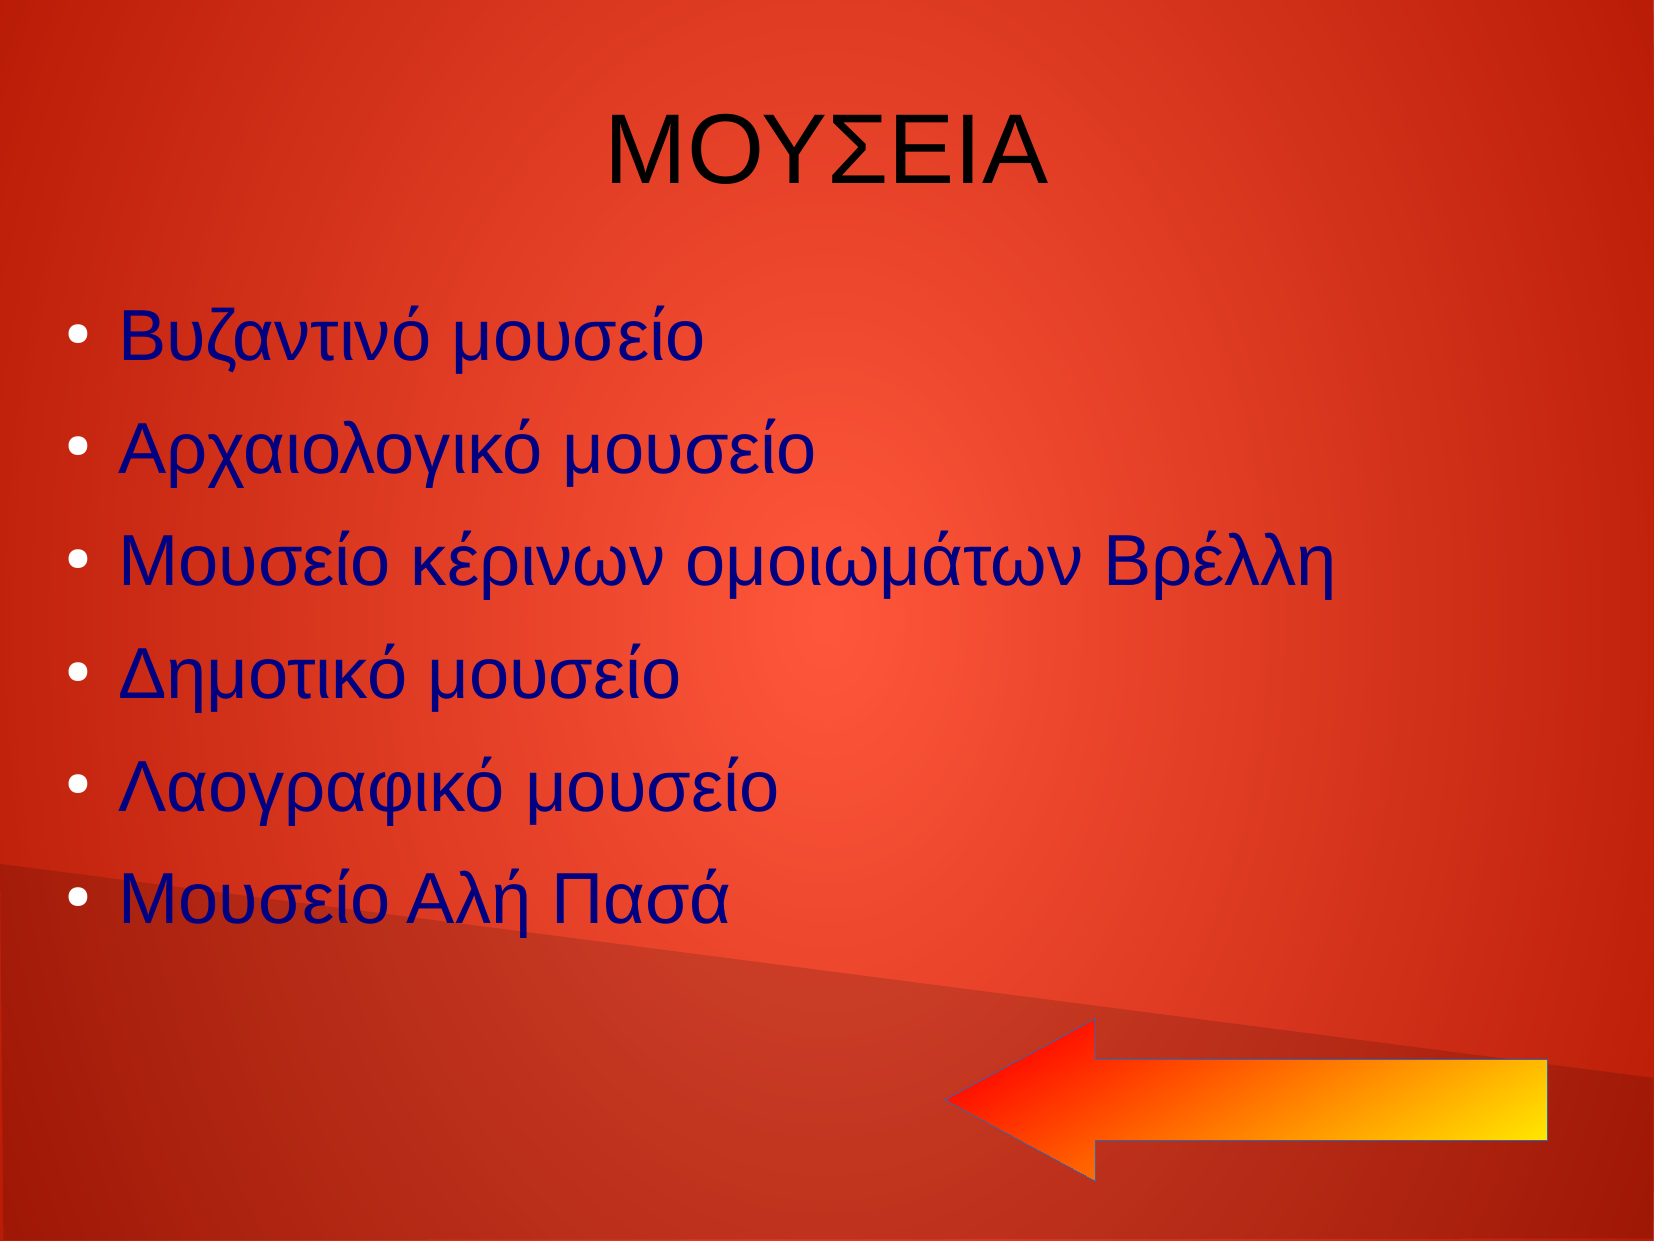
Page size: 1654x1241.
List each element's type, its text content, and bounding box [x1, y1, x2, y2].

text_box [944, 1018, 1548, 1182]
list Βυζαντινό μουσείο Αρχαιολογικό μουσείο Μουσείο κέρινων ομοιωμάτων Βρέλλη Δημοτικό μουσείο Λαογραφικό μουσείο Μουσείο Αλή Πασά [47, 295, 1536, 1015]
title ΜΟΥΣΕΙΑ [82, 47, 1571, 252]
